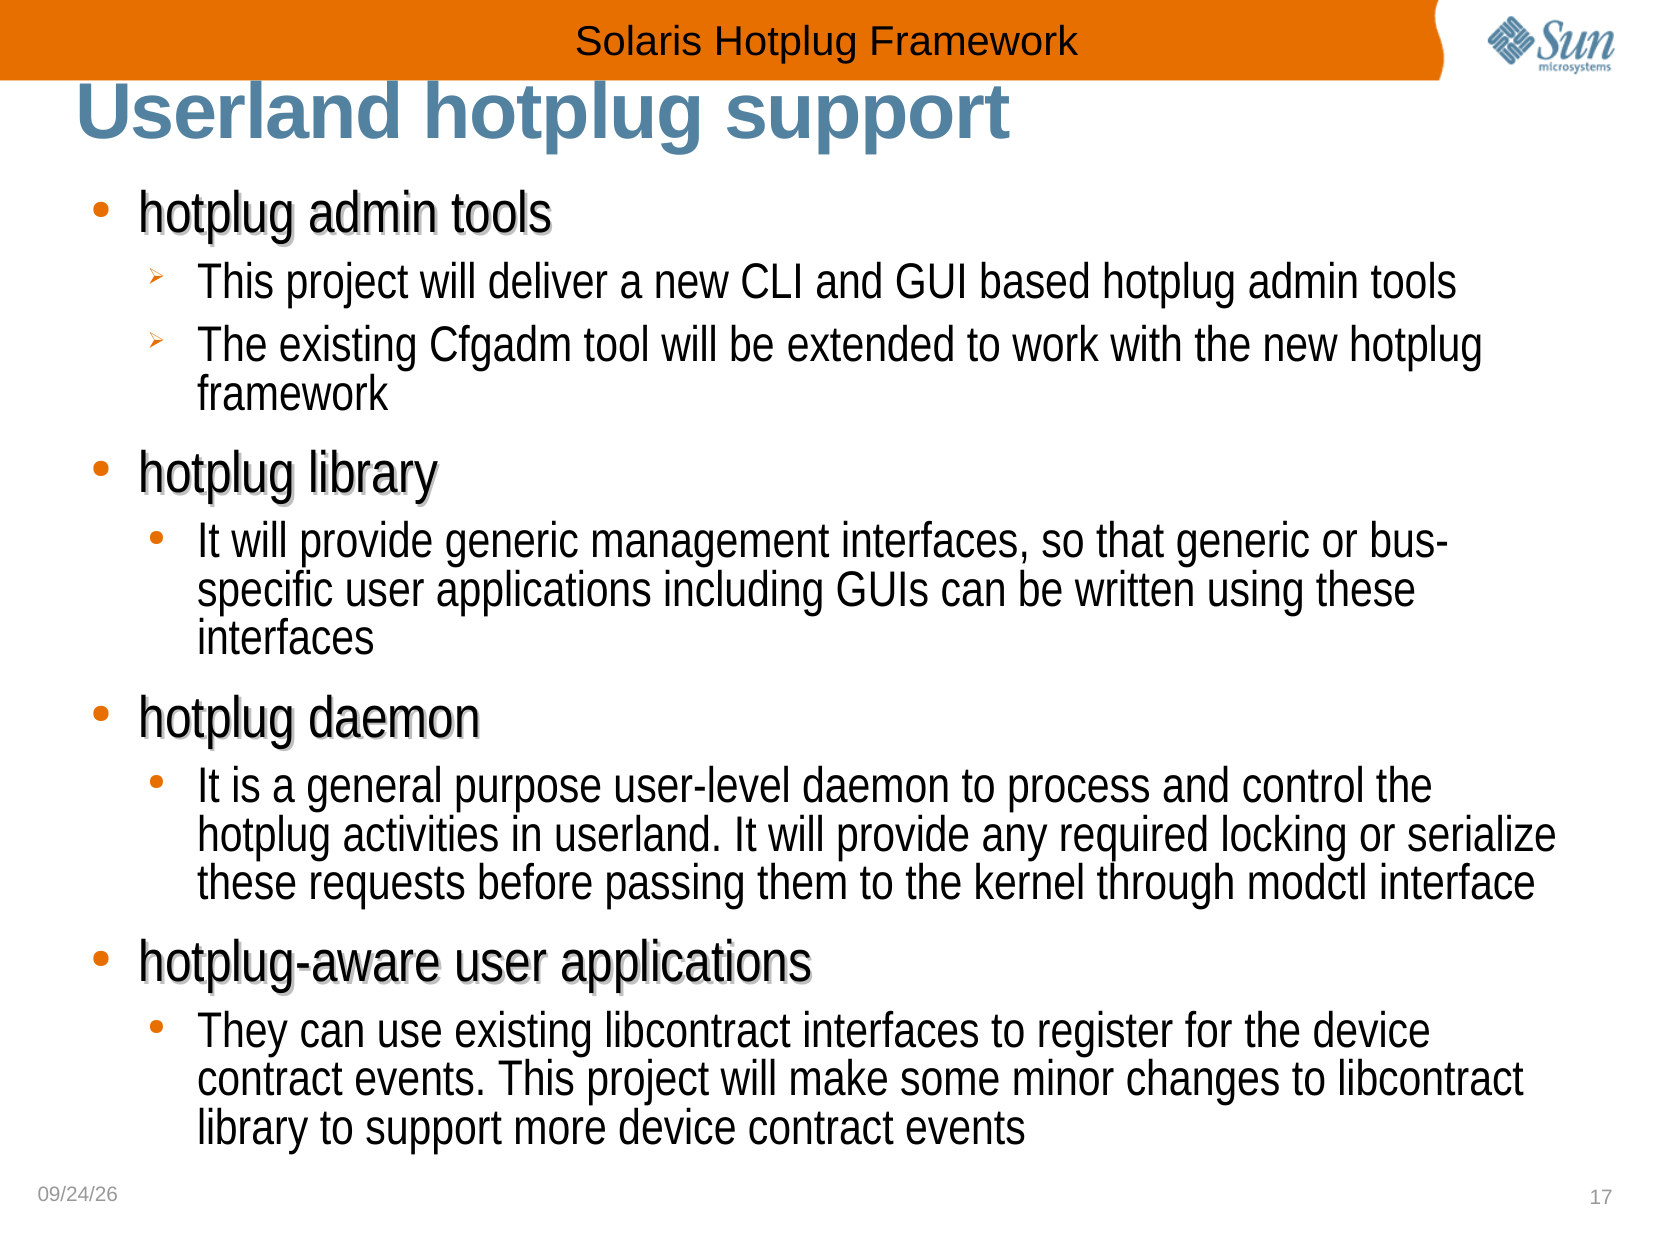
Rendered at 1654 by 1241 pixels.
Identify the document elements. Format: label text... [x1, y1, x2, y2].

picture [0, 0, 1654, 83]
title Userland hotplug support [75, 75, 1577, 164]
list hotplug admin tools This project will deliver a new CLI and GUI based hotplug admin tools The existing Cfgadm tool will be extended to work with the new hotplug framework hotplug library It will provide generic management interfaces, so that generic or bus-specific user applications including GUIs can be written using these interfaces hotplug daemon It is a general purpose user-level daemon to process and control the hotplug activities in userland. It will provide any required locking or serialize these requests before passing them to the kernel through modctl interface hotplug-aware user applications They can use existing libcontract interfaces to register for the device contract events. This project will make some minor changes to libcontract library to support more device contract events [71, 187, 1576, 1163]
